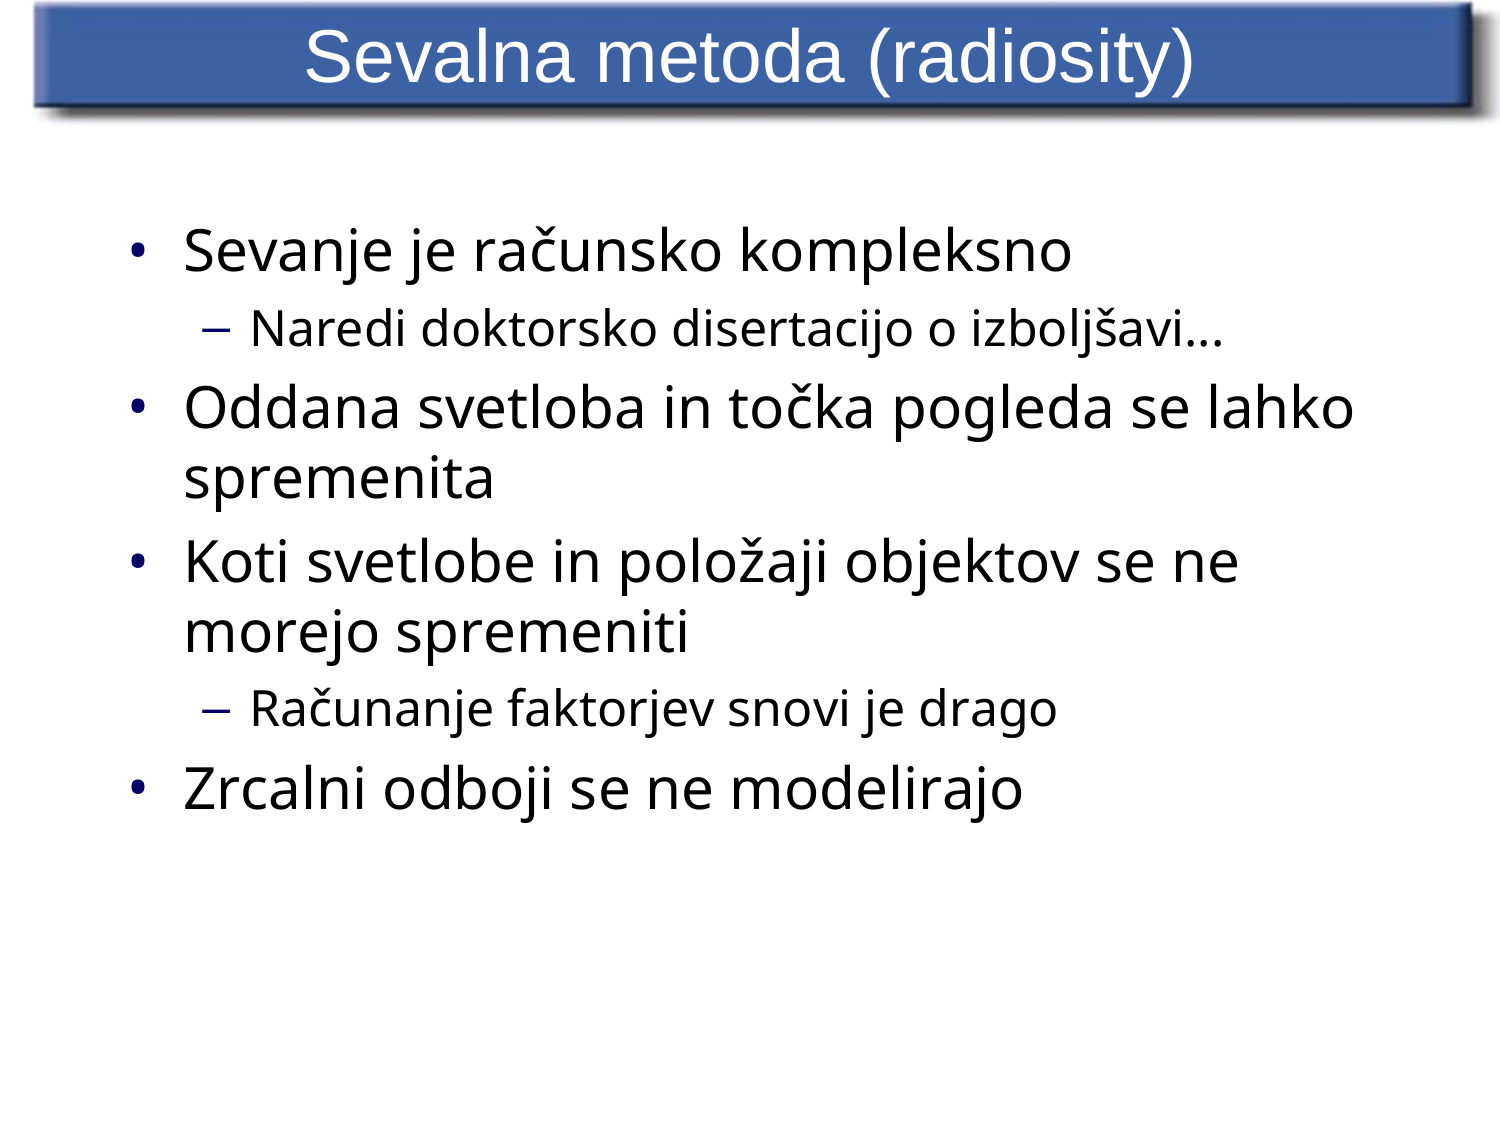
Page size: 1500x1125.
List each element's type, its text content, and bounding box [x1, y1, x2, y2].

title Sevalna metoda (radiosity) [112, 0, 1388, 106]
list Sevanje je računsko kompleksno Naredi doktorsko disertacijo o izboljšavi... Oddana svetloba in točka pogleda se lahko spremenita Koti svetlobe in položaji objektov se ne morejo spremeniti Računanje faktorjev snovi je drago Zrcalni odboji se ne modelirajo [112, 205, 1388, 894]
picture [32, 0, 1500, 127]
